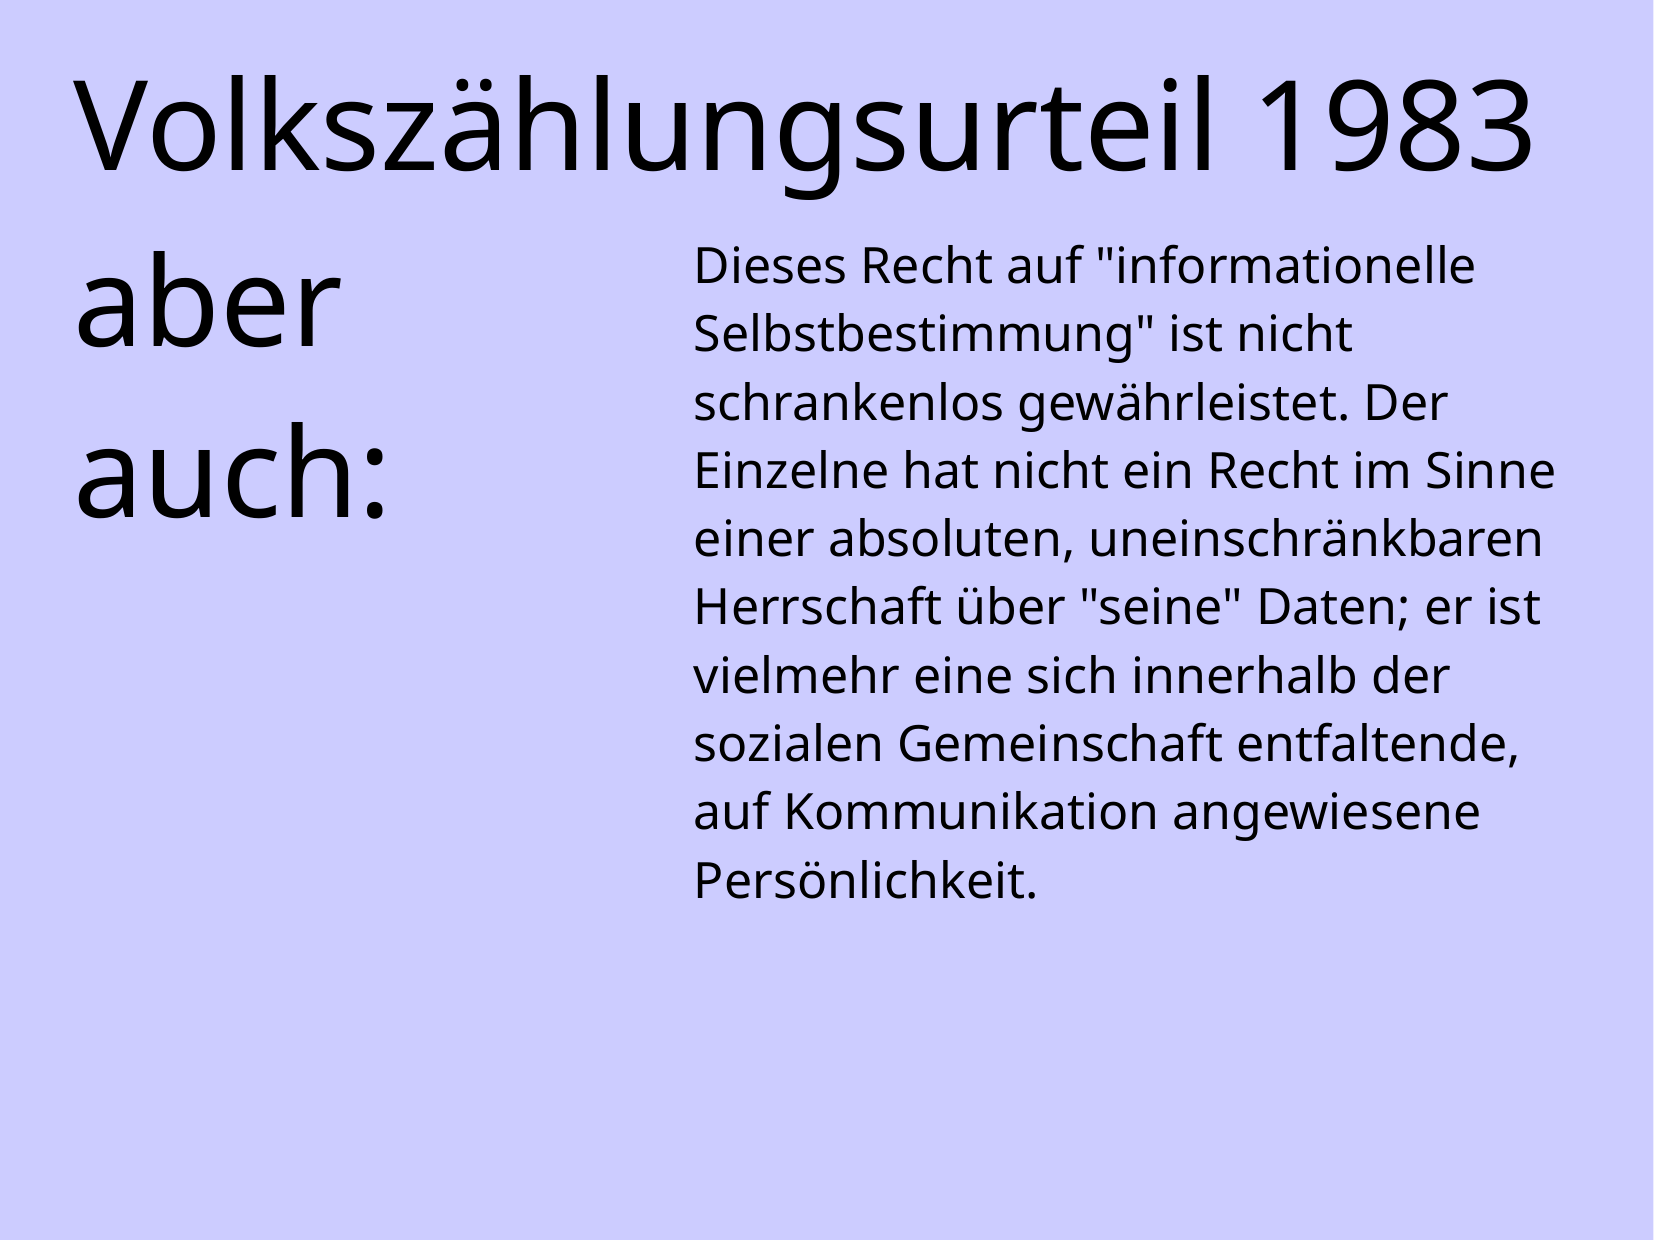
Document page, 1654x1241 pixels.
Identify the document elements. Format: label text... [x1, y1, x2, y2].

text_box Volkszählungsurteil 1983 [59, 29, 1595, 191]
text_box Dieses Recht auf "informationelle Selbstbestimmung" ist nicht schrankenlos gewährleistet. Der Einzelne hat nicht ein Recht im Sinne einer absoluten, uneinschränkbaren Herrschaft über "seine" Daten; er ist vielmehr eine sich innerhalb der sozialen Gemeinschaft entfaltende, auf Kommunikation angewiesene Persönlichkeit. [679, 222, 1595, 762]
text_box aber auch: [59, 205, 680, 367]
